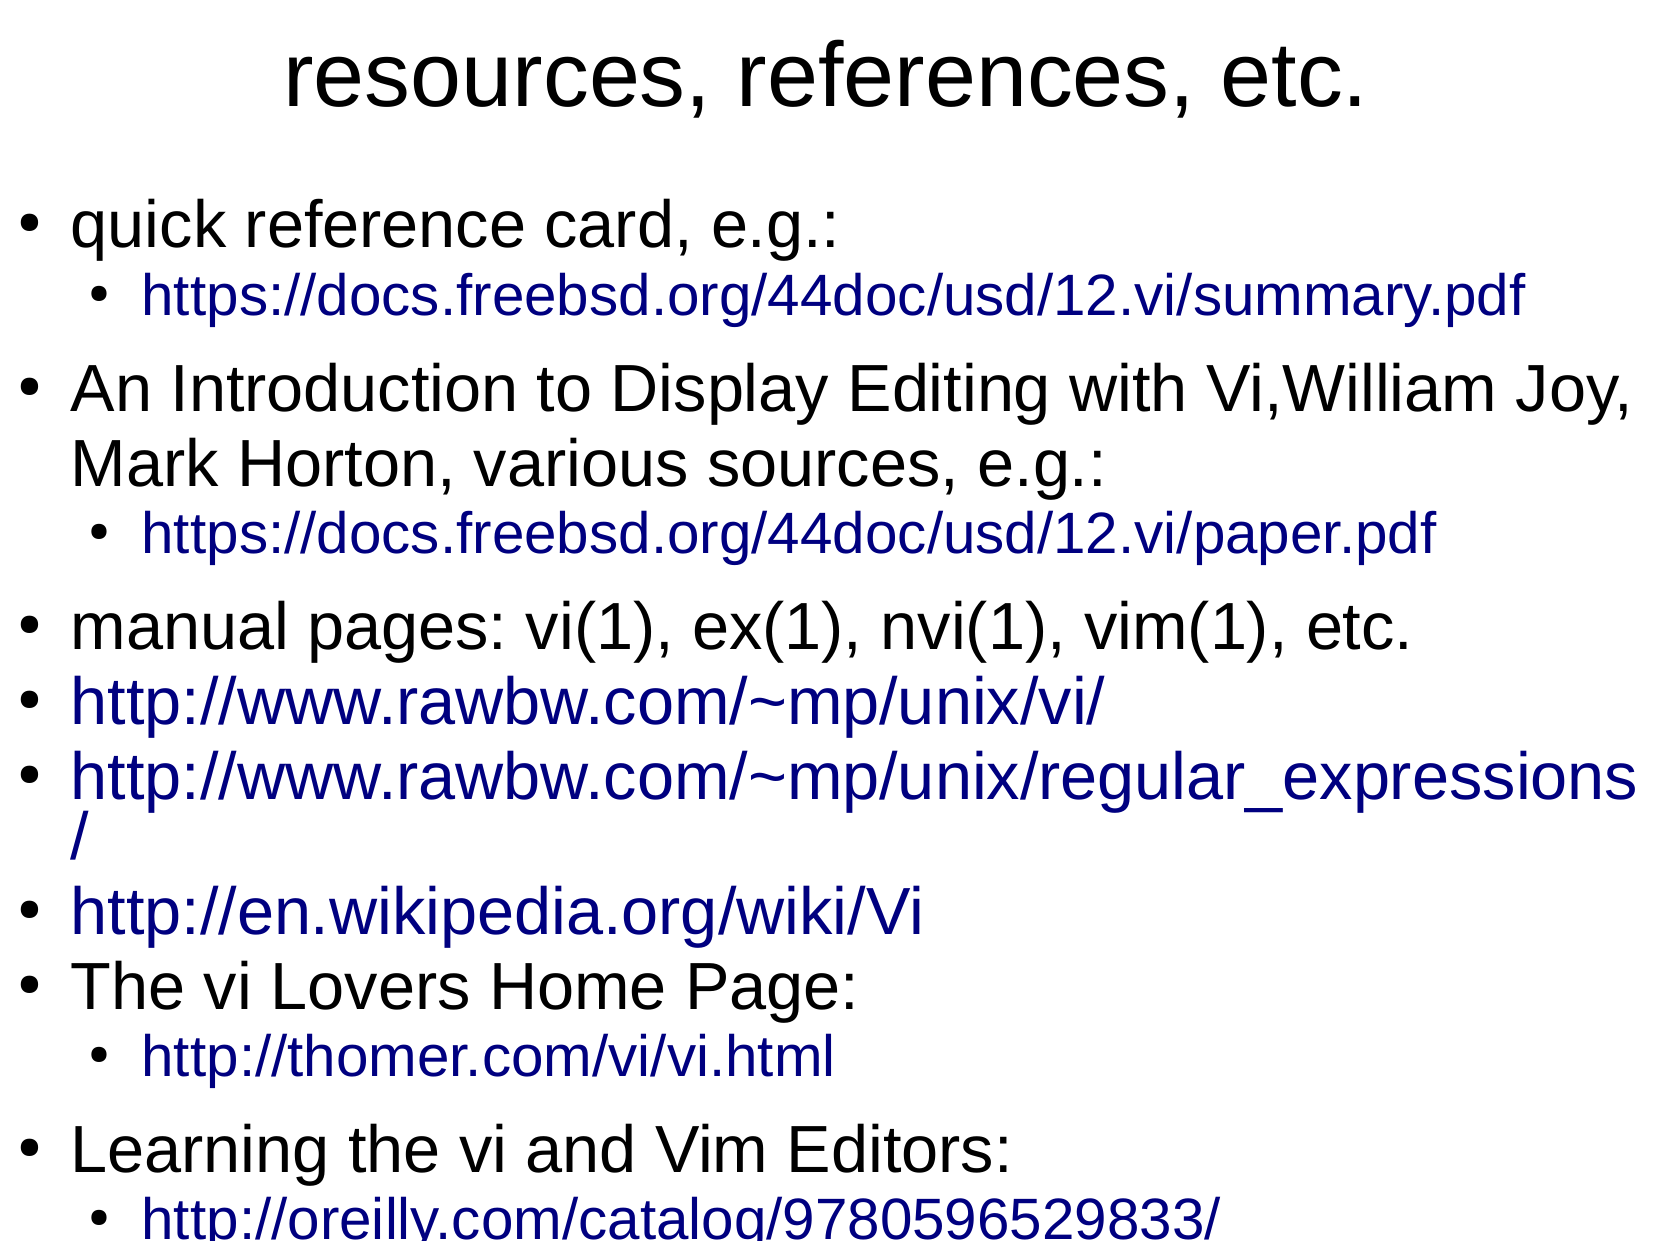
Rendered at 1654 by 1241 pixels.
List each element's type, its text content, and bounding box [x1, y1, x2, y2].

title resources, references, etc. [82, 0, 1571, 151]
list quick reference card, e.g.: https://docs.freebsd.org/44doc/usd/12.vi/summary.pdf An Introduction to Display Editing with Vi,William Joy, Mark Horton, various sources, e.g.: https://docs.freebsd.org/44doc/usd/12.vi/paper.pdf manual pages: vi(1), ex(1), nvi(1), vim(1), etc. http://www.rawbw.com/~mp/unix/vi/ http://www.rawbw.com/~mp/unix/regular_expressions/ http://en.wikipedia.org/wiki/Vi The vi Lovers Home Page: http://thomer.com/vi/vi.html Learning the vi and Vim Editors: http://oreilly.com/catalog/9780596529833/ [0, 187, 1654, 1241]
